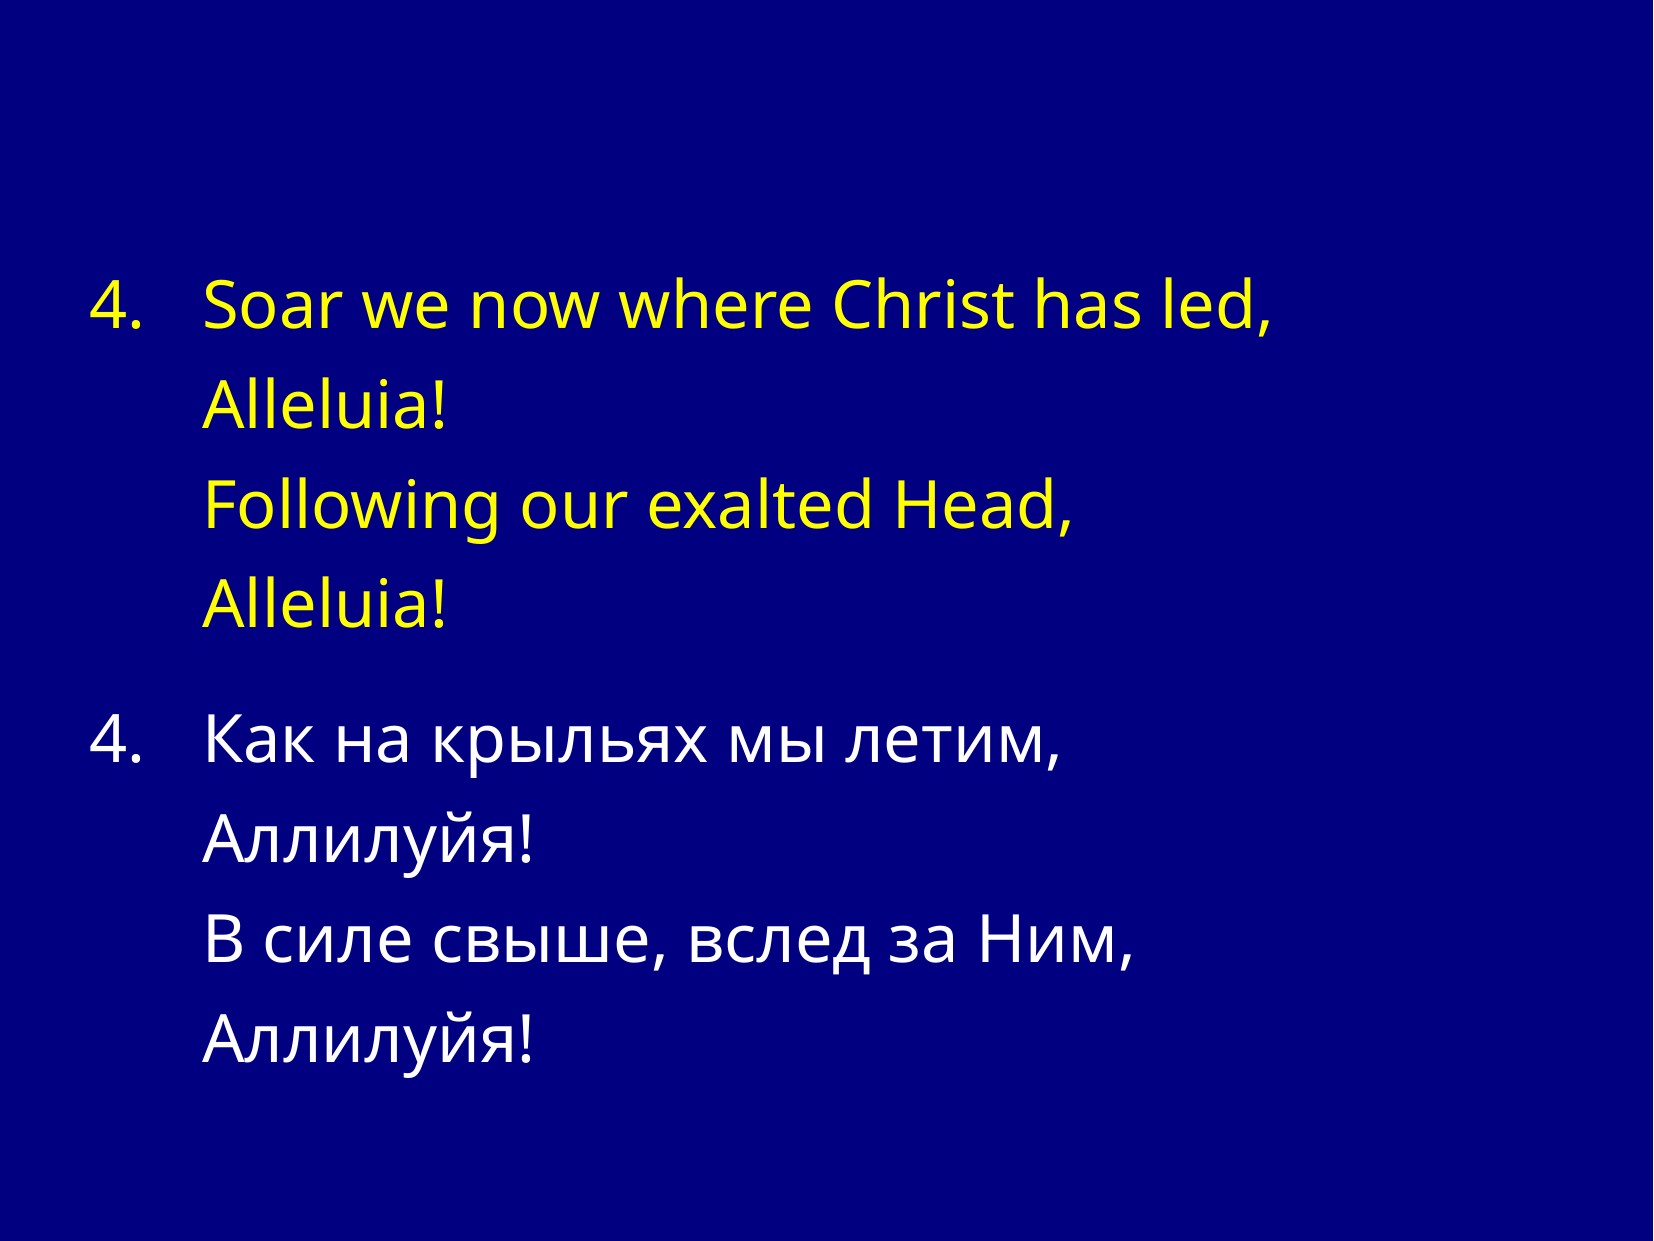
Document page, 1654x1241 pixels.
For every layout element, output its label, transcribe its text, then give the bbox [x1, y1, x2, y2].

text_box 4. Soar we now where Christ has led, Alleluia! Following our exalted Head, Alleluia! [75, 150, 1576, 638]
text_box 4. Как на крыльях мы летим, Аллилуйя! В силе свыше, вслед за Ним, Аллилуйя! [75, 675, 1576, 1163]
